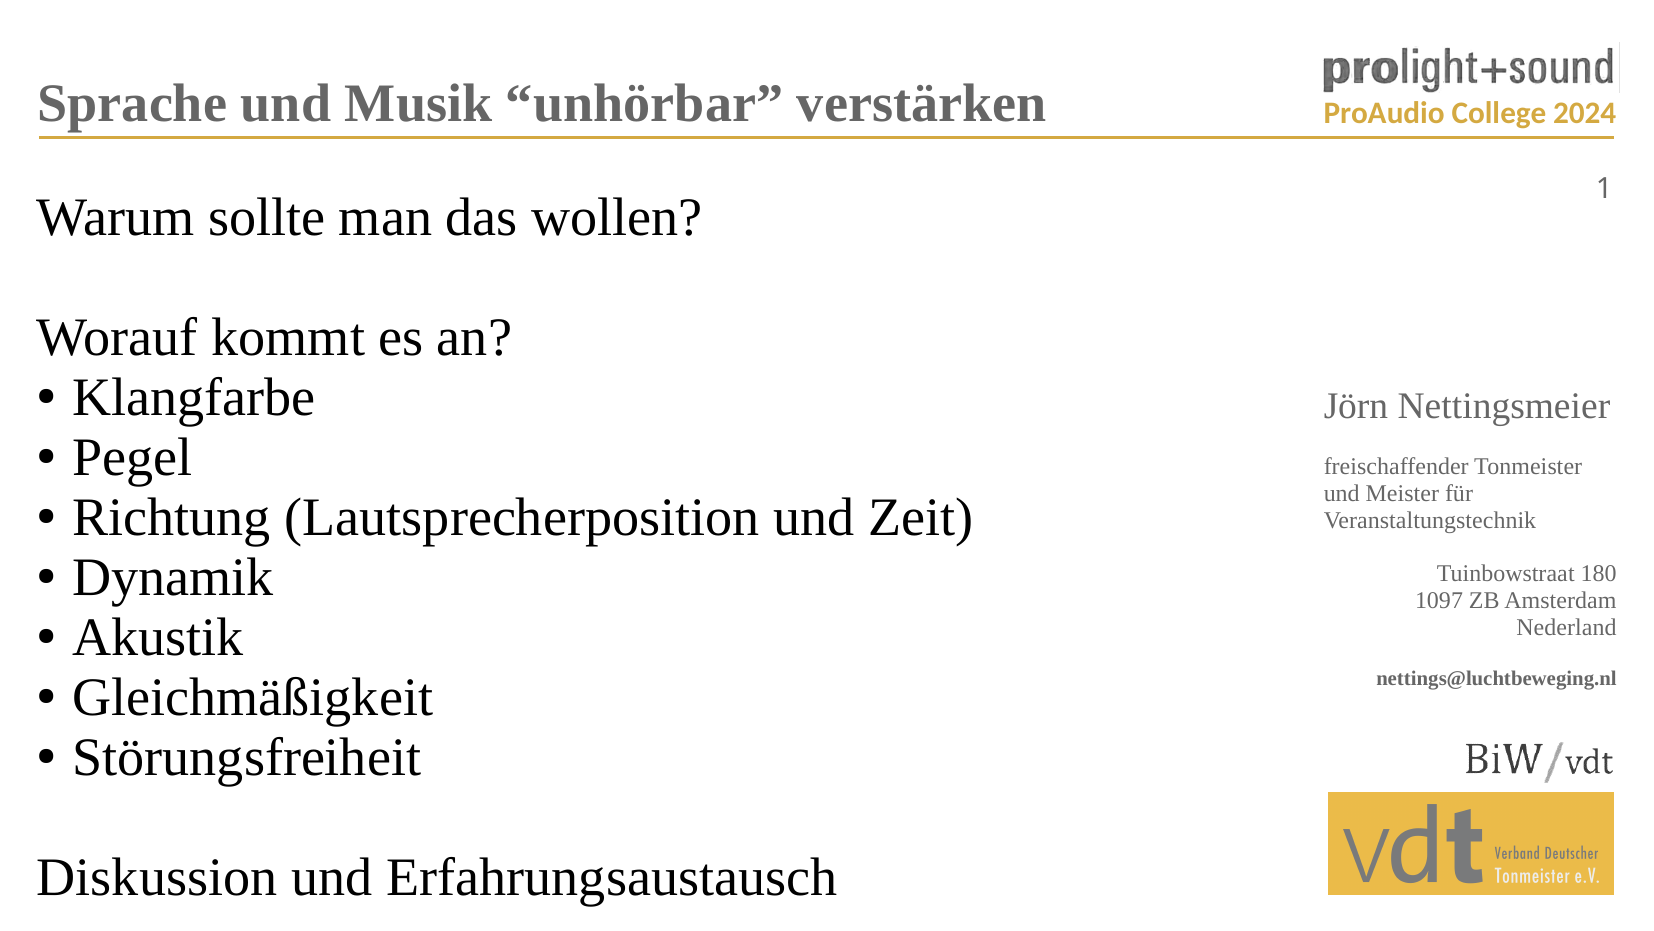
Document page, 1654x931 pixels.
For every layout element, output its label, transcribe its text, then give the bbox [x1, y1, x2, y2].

title Sprache und Musik “unhörbar” verstärken [37, 43, 1275, 164]
list Warum sollte man das wollen? Worauf kommt es an? Klangfarbe Pegel Richtung (Lautsprecherposition und Zeit) Dynamik Akustik Gleichmäßigkeit Störungsfreiheit Diskussion und Erfahrungsaustausch [36, 187, 1312, 913]
picture [1318, 42, 1620, 93]
